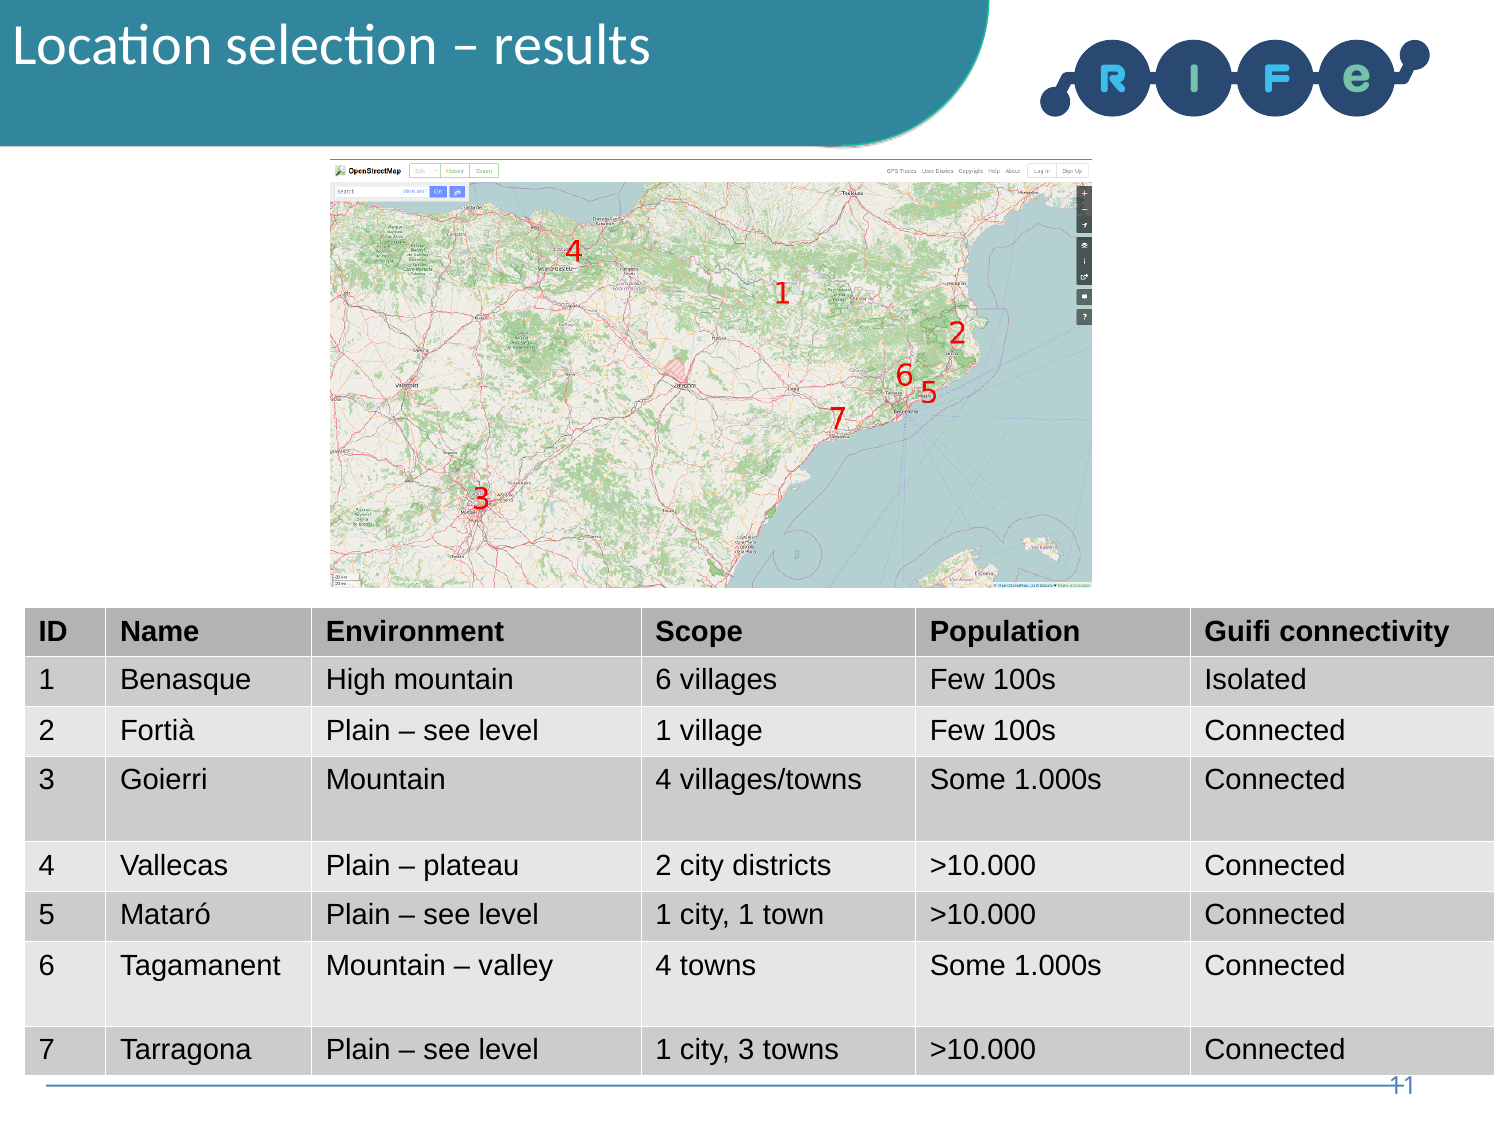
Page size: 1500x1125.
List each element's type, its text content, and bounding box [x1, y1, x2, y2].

table_cell Plain – see level [312, 707, 641, 756]
table_header Name [106, 608, 311, 656]
table_cell 2 [25, 707, 105, 756]
table_cell 6 villages [642, 657, 915, 706]
table_header ID [25, 608, 105, 656]
table_cell Plain – see level [312, 892, 641, 941]
table_cell 1 village [642, 707, 915, 756]
table_header Environment [312, 608, 641, 656]
table_cell 1 city, 3 towns [642, 1027, 915, 1075]
table_cell >10.000 [916, 892, 1190, 941]
table_cell 4 villages/towns [642, 757, 915, 841]
table_cell Plain – plateau [312, 842, 641, 891]
table_cell Few 100s [916, 707, 1190, 756]
table_cell Some 1.000s [916, 757, 1190, 841]
picture [330, 0, 1500, 588]
table_cell Tagamanent [106, 942, 311, 1026]
table_cell Tarragona [106, 1027, 311, 1075]
table_cell 2 city districts [642, 842, 915, 891]
table_cell 1 city, 1 town [642, 892, 915, 941]
table_cell 3 [25, 757, 105, 841]
table_cell Connected [1191, 1027, 1494, 1075]
table_cell Connected [1191, 842, 1494, 891]
table_header Population [916, 608, 1190, 656]
table_cell Mountain [312, 757, 641, 841]
table_cell Fortià [106, 707, 311, 756]
table_cell Isolated [1191, 657, 1494, 706]
table_cell >10.000 [916, 842, 1190, 891]
table_cell 4 [25, 842, 105, 891]
table_cell Connected [1191, 707, 1494, 756]
table_cell Connected [1191, 757, 1494, 841]
table_cell >10.000 [916, 1027, 1190, 1075]
table_cell High mountain [312, 657, 641, 706]
table_cell Connected [1191, 892, 1494, 941]
table_cell 5 [25, 892, 105, 941]
table_cell Vallecas [106, 842, 311, 891]
table_cell Goierri [106, 757, 311, 841]
table_cell Mountain – valley [312, 942, 641, 1026]
table_cell Benasque [106, 657, 311, 706]
table_cell 6 [25, 942, 105, 1026]
table_cell Few 100s [916, 657, 1190, 706]
table_cell Connected [1191, 942, 1494, 1026]
table_header Scope [642, 608, 915, 656]
table_cell 4 towns [642, 942, 915, 1026]
table_cell 7 [25, 1027, 105, 1075]
table_cell 1 [25, 657, 105, 706]
table_cell Plain – see level [312, 1027, 641, 1075]
text_box Location selection – results [0, 0, 1351, 188]
table_cell Some 1.000s [916, 942, 1190, 1026]
table_cell Mataró [106, 892, 311, 941]
table_header Guifi connectivity [1191, 608, 1494, 656]
